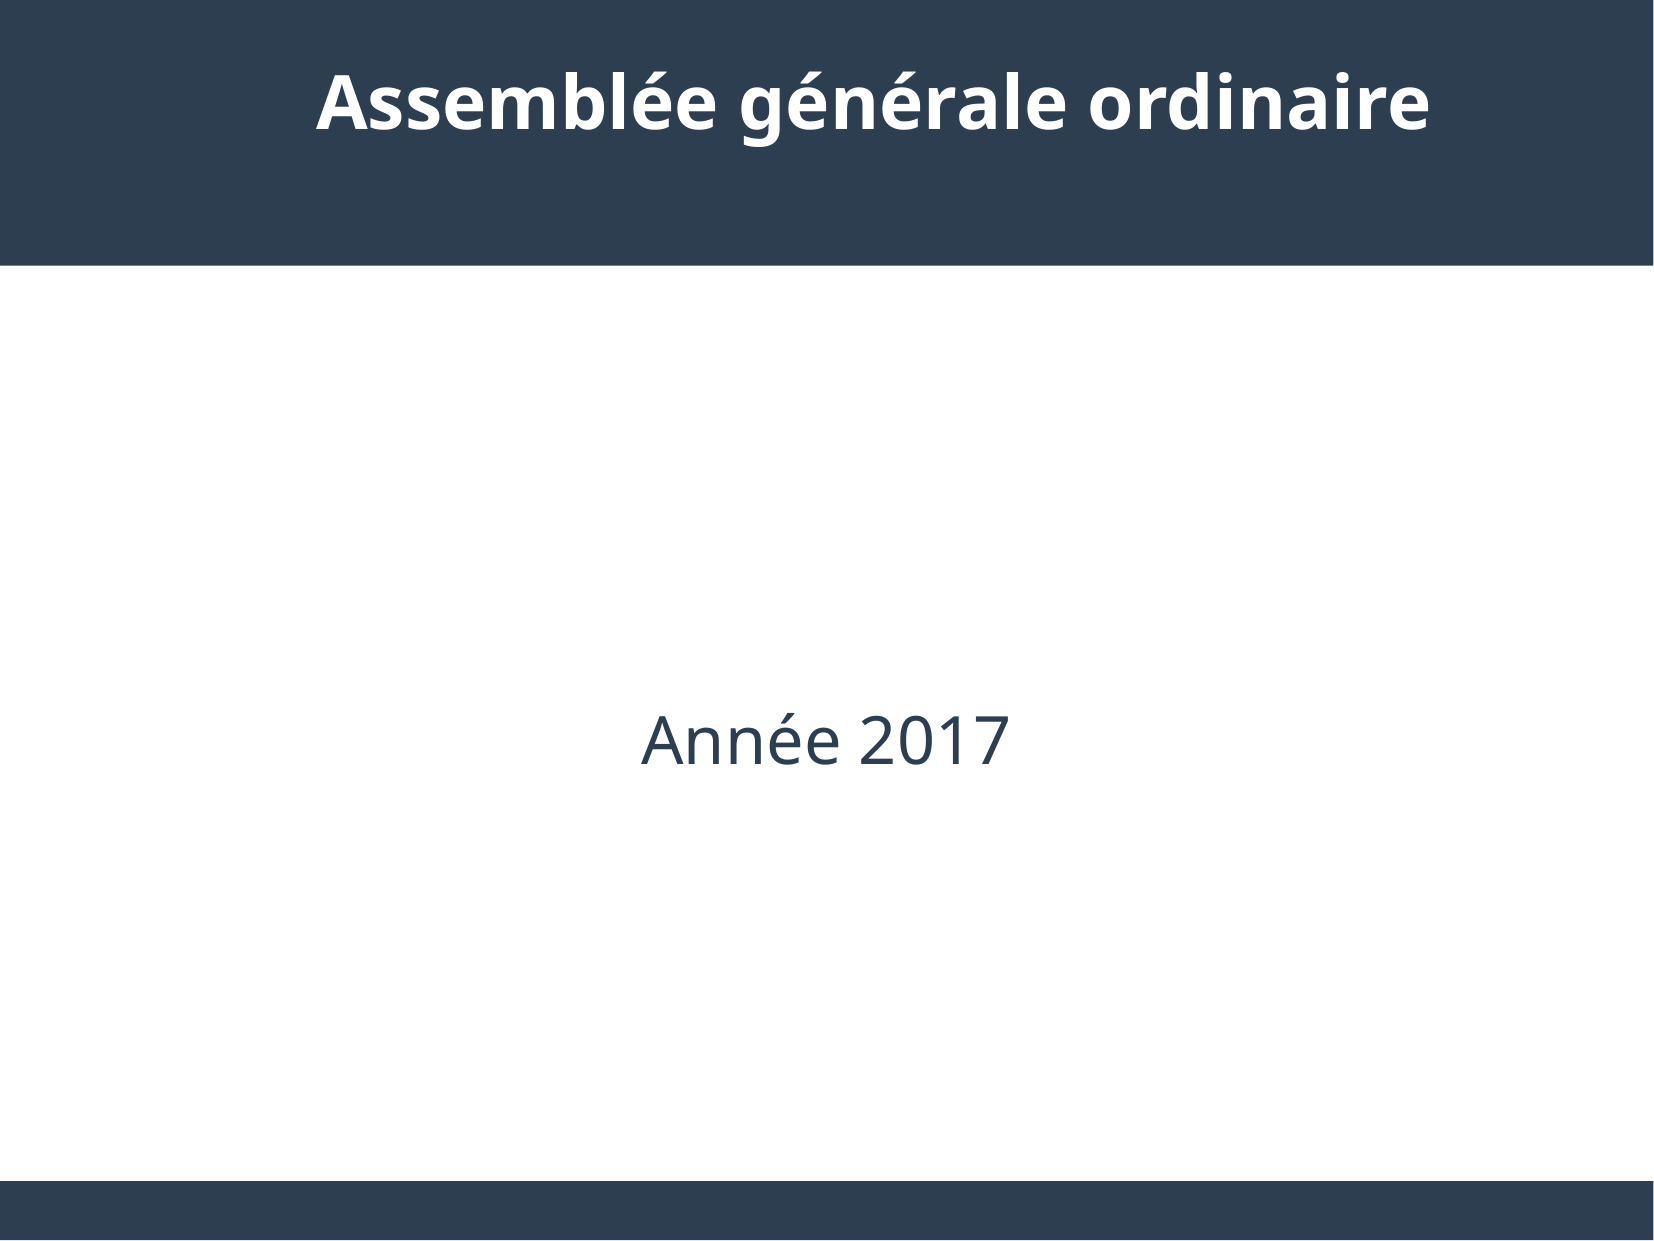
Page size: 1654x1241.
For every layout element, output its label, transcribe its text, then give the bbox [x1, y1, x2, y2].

title Assemblée générale ordinaire [23, 67, 1560, 237]
subtitle Année 2017 [59, 324, 1595, 1152]
